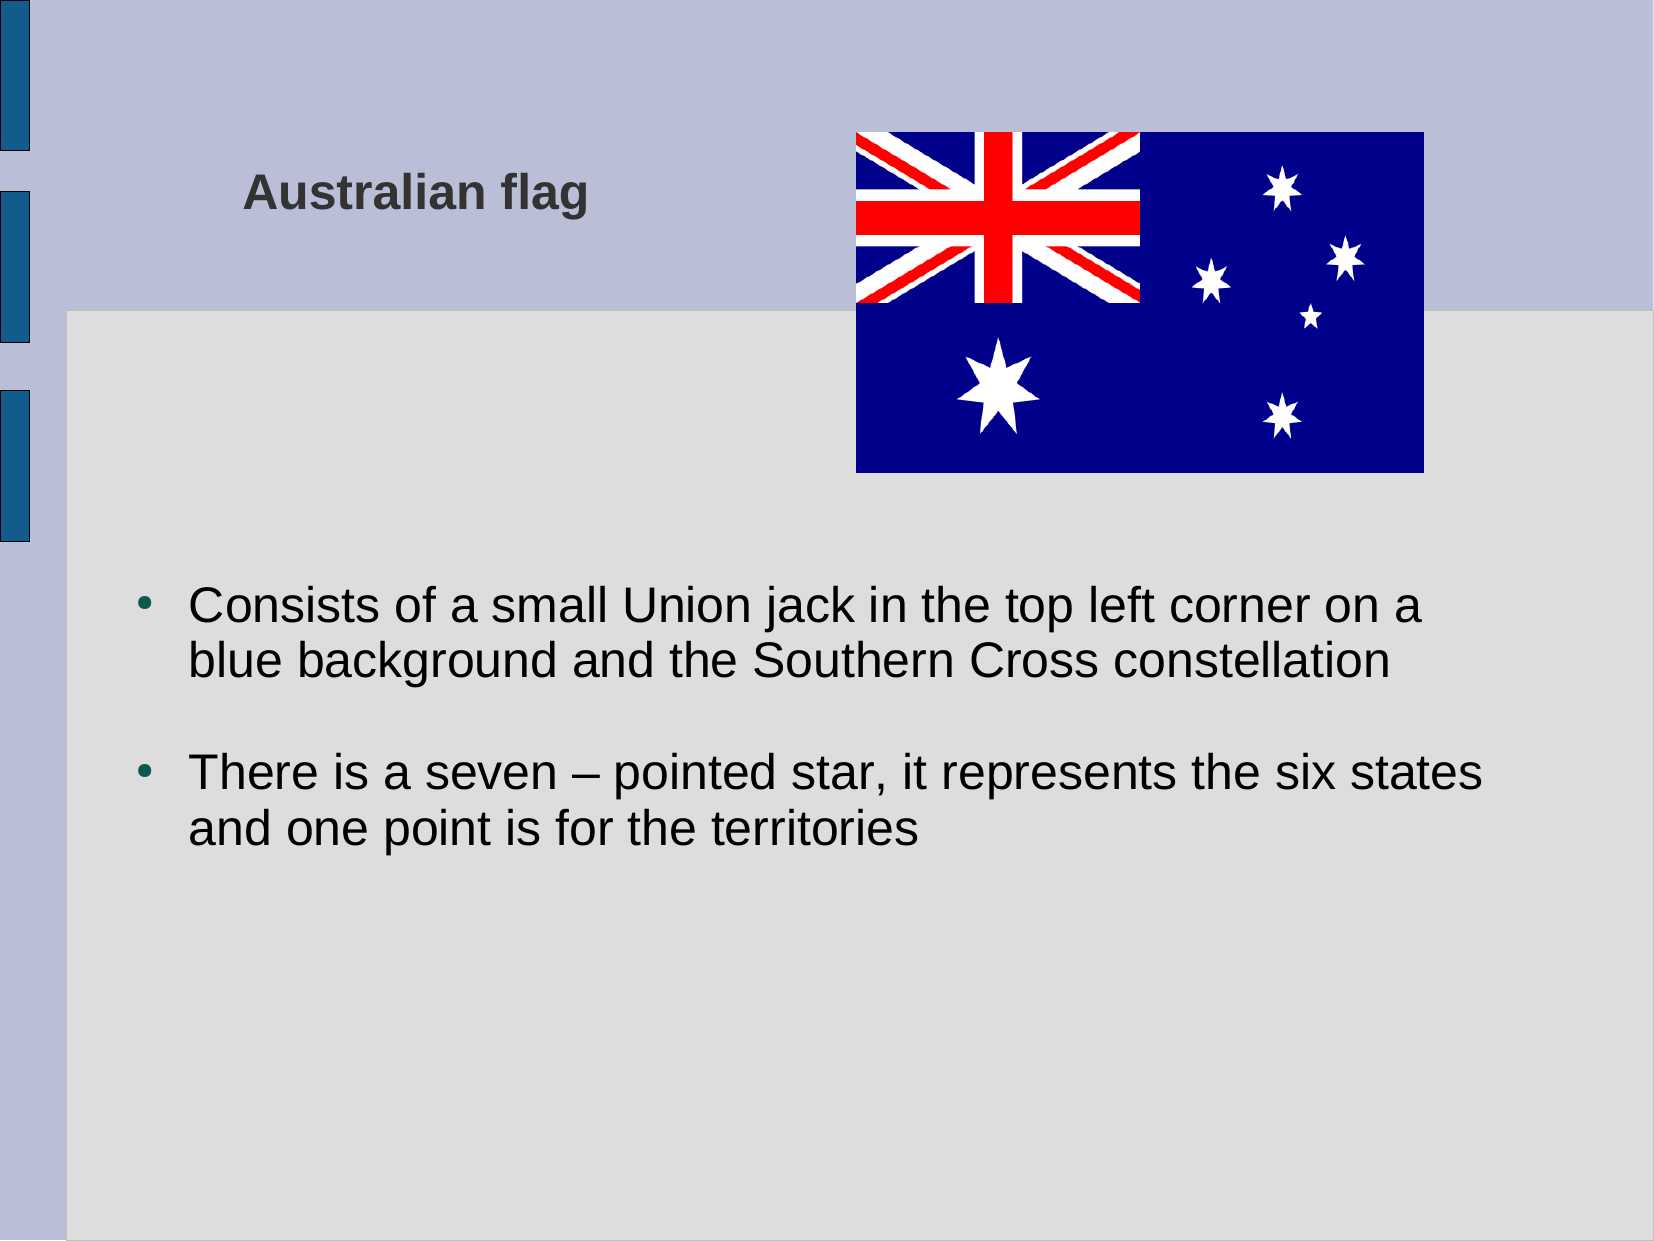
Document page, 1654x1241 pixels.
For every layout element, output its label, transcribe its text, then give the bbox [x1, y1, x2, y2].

list Consists of a small Union jack in the top left corner on a blue background and the Southern Cross constellation There is a seven – pointed star, it represents the six states and one point is for the territories [118, 576, 1531, 1241]
title Australian flag [0, 88, 1123, 296]
picture [856, 132, 1424, 473]
